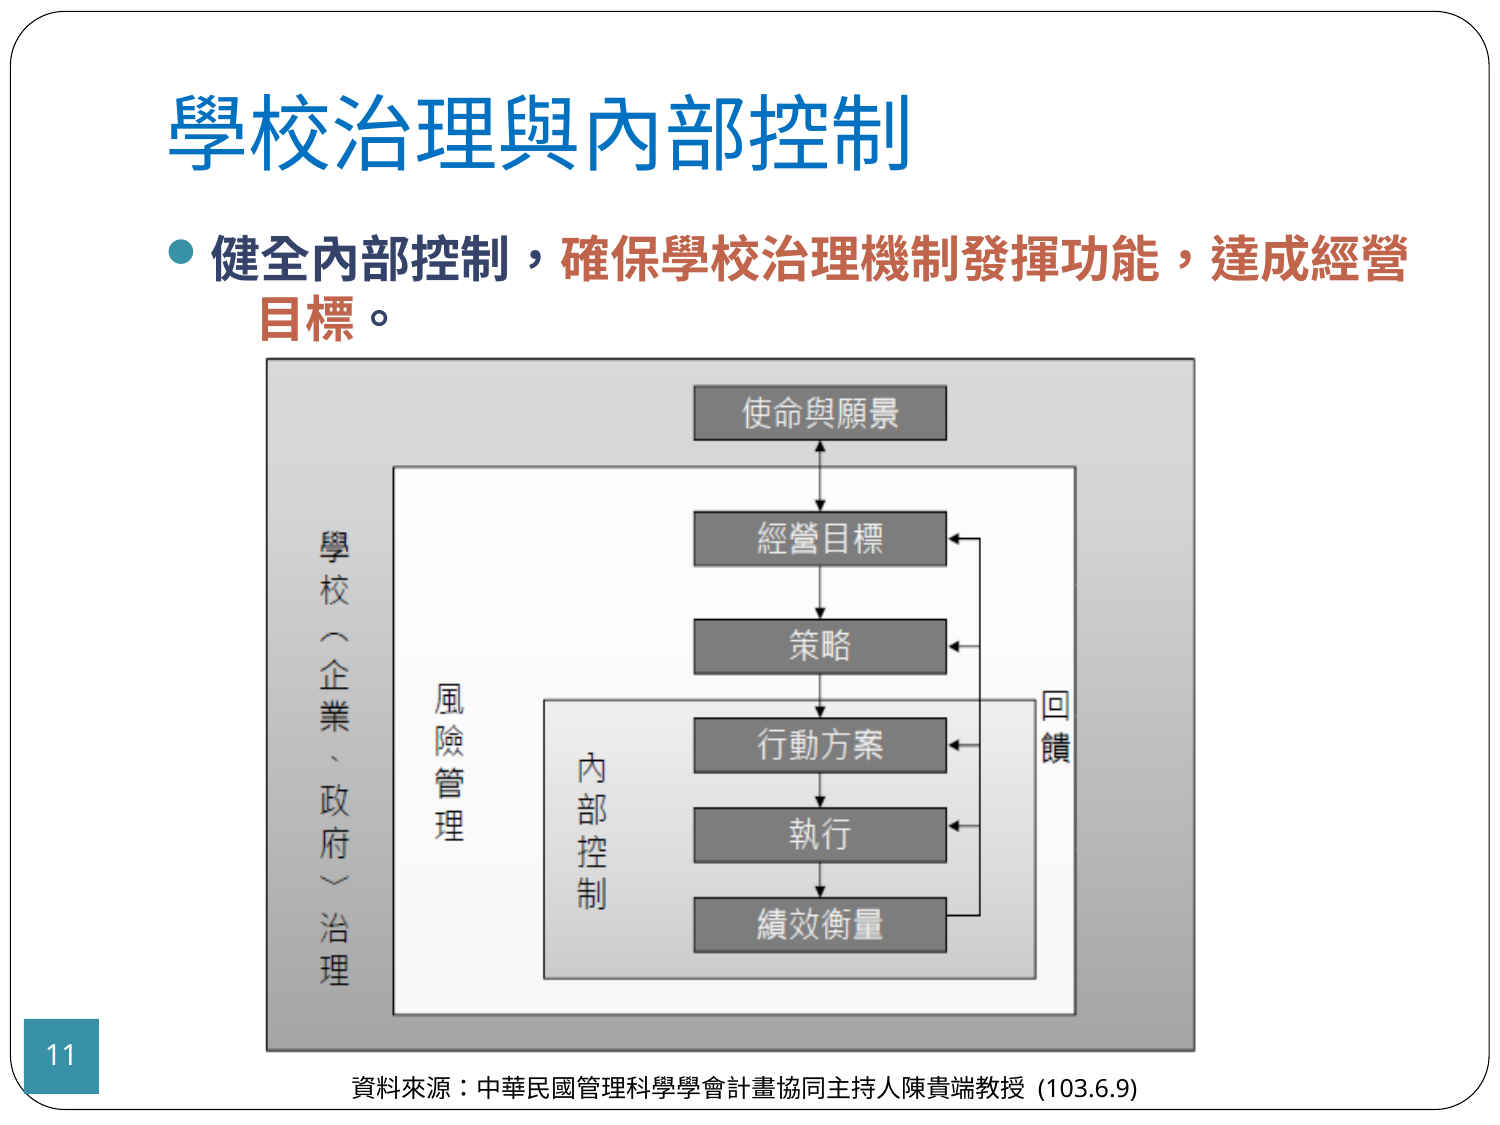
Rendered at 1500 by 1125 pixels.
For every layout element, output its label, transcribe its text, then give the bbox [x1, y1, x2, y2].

text_box 資料來源：中華民國管理科學學會計畫協同主持人陳貴端教授 (103.6.9) [336, 1065, 1164, 1111]
picture [244, 349, 1211, 1071]
text_box 11 [23, 1018, 99, 1094]
list 健全內部控制，確保學校治理機制發揮功能，達成經營目標。 [150, 219, 1426, 988]
title 學校治理與內部控制 [150, 45, 1426, 197]
